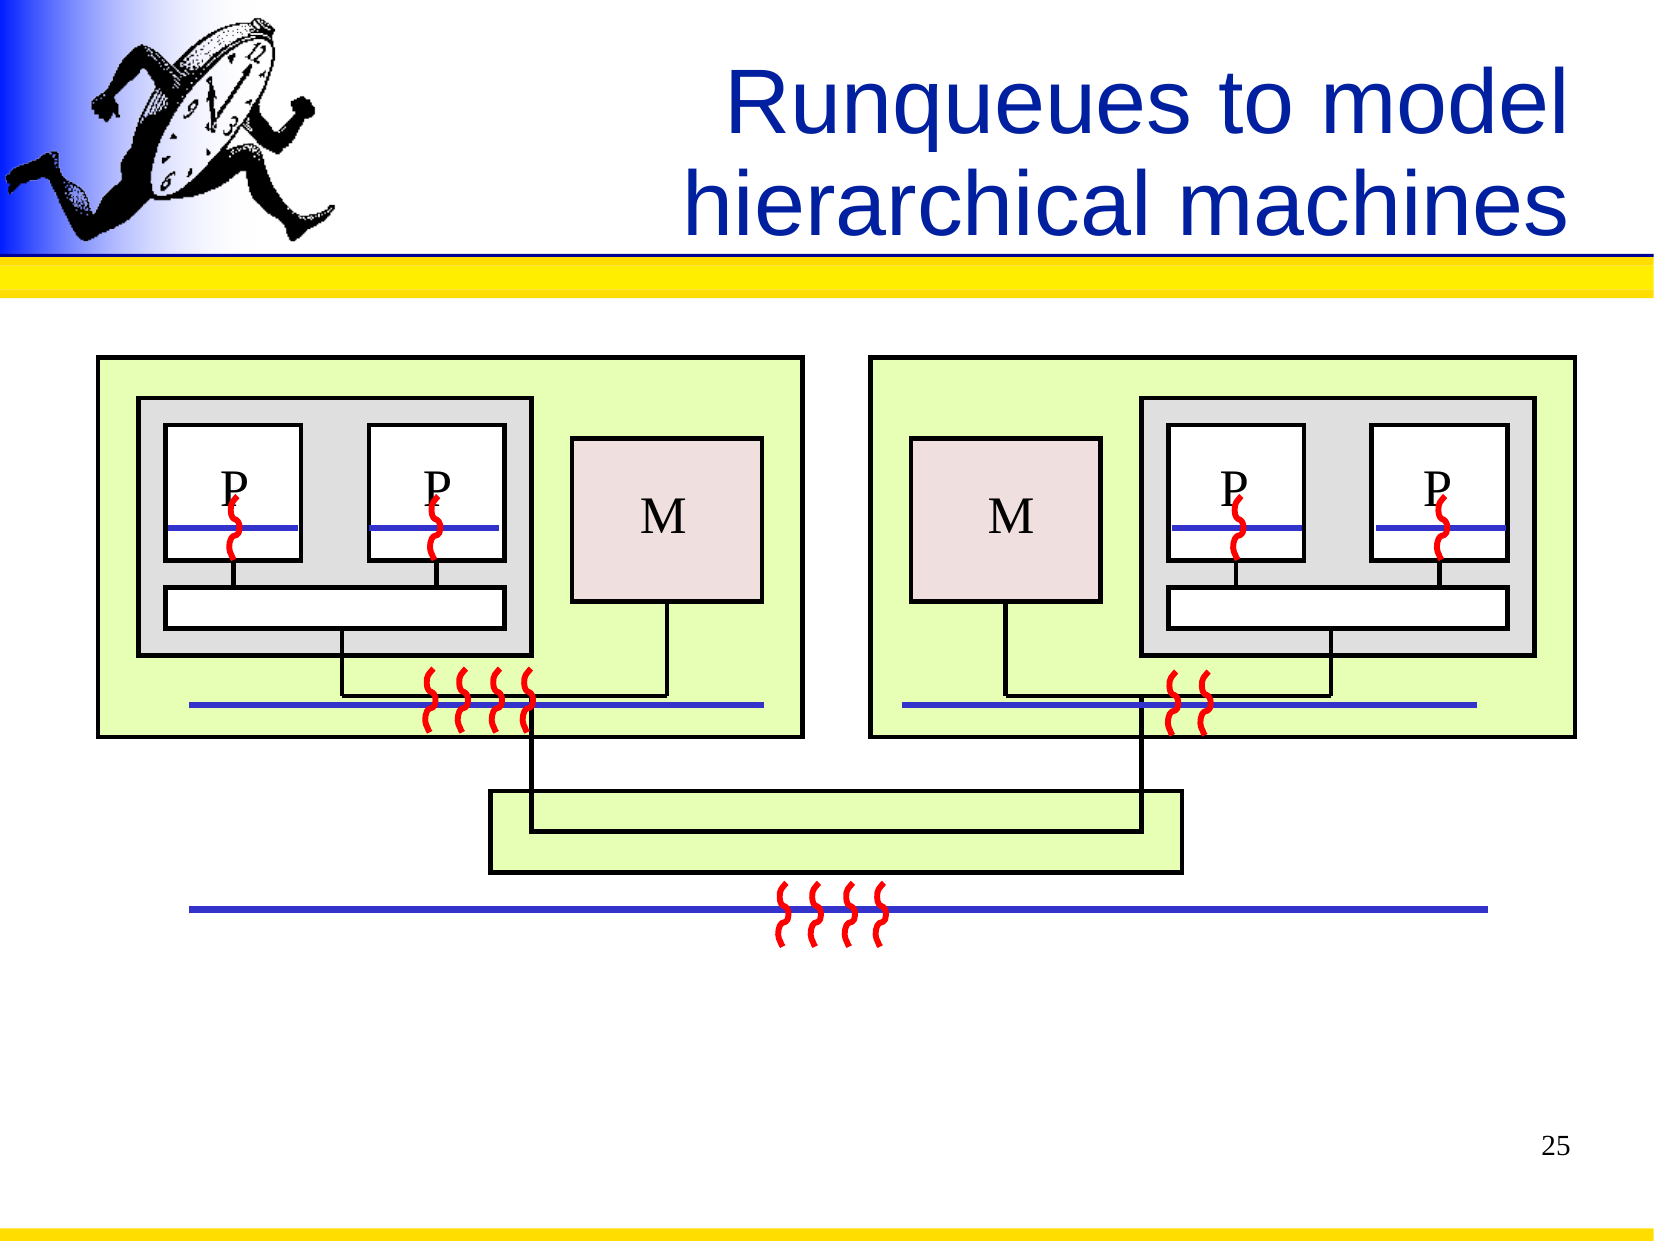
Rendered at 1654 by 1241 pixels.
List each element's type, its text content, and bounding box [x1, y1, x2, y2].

picture [79, 339, 1594, 891]
title Runqueues to model hierarchical machines [372, 49, 1571, 257]
picture [4, 9, 343, 253]
